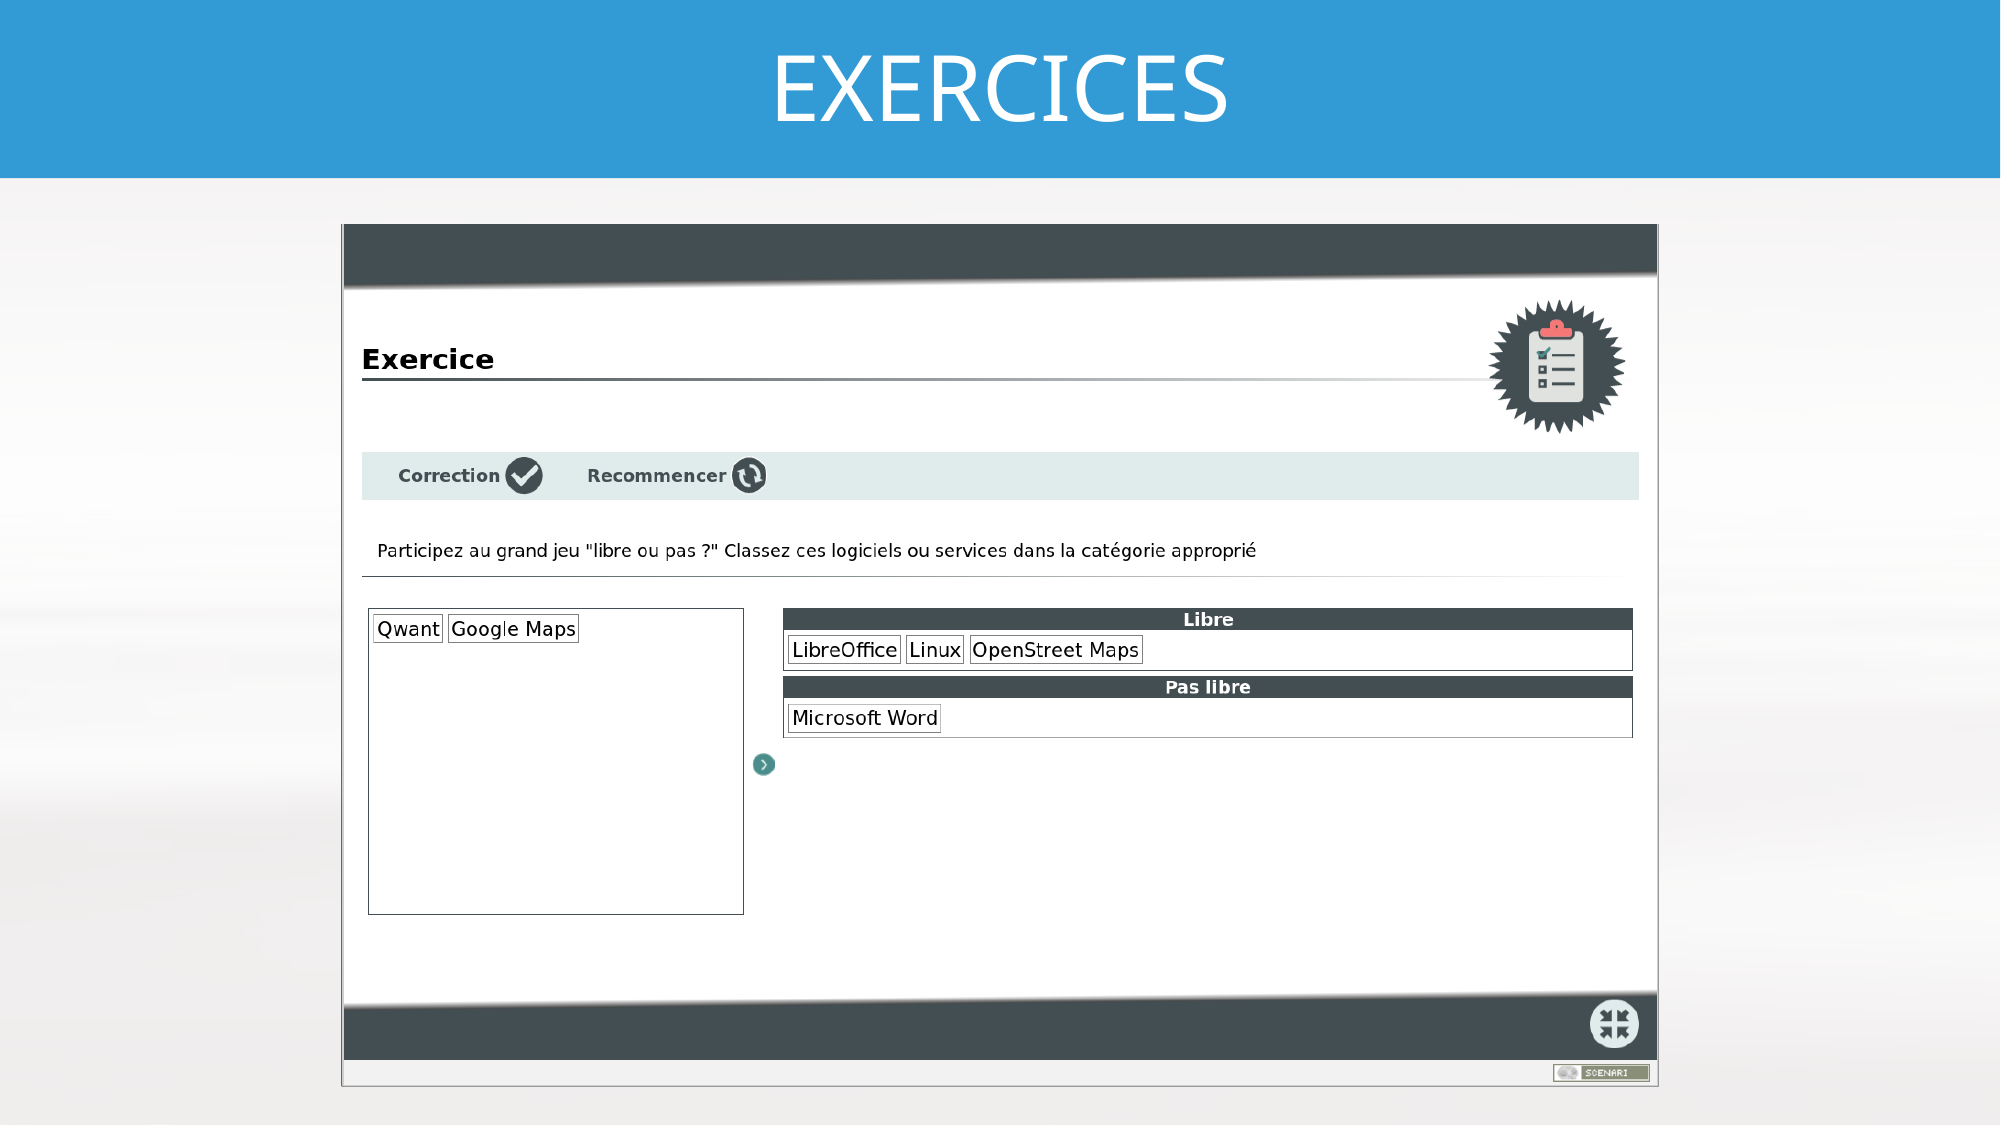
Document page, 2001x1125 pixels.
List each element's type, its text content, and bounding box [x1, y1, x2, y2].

text_box Exercices [0, 0, 2000, 173]
picture [341, 224, 1659, 1087]
